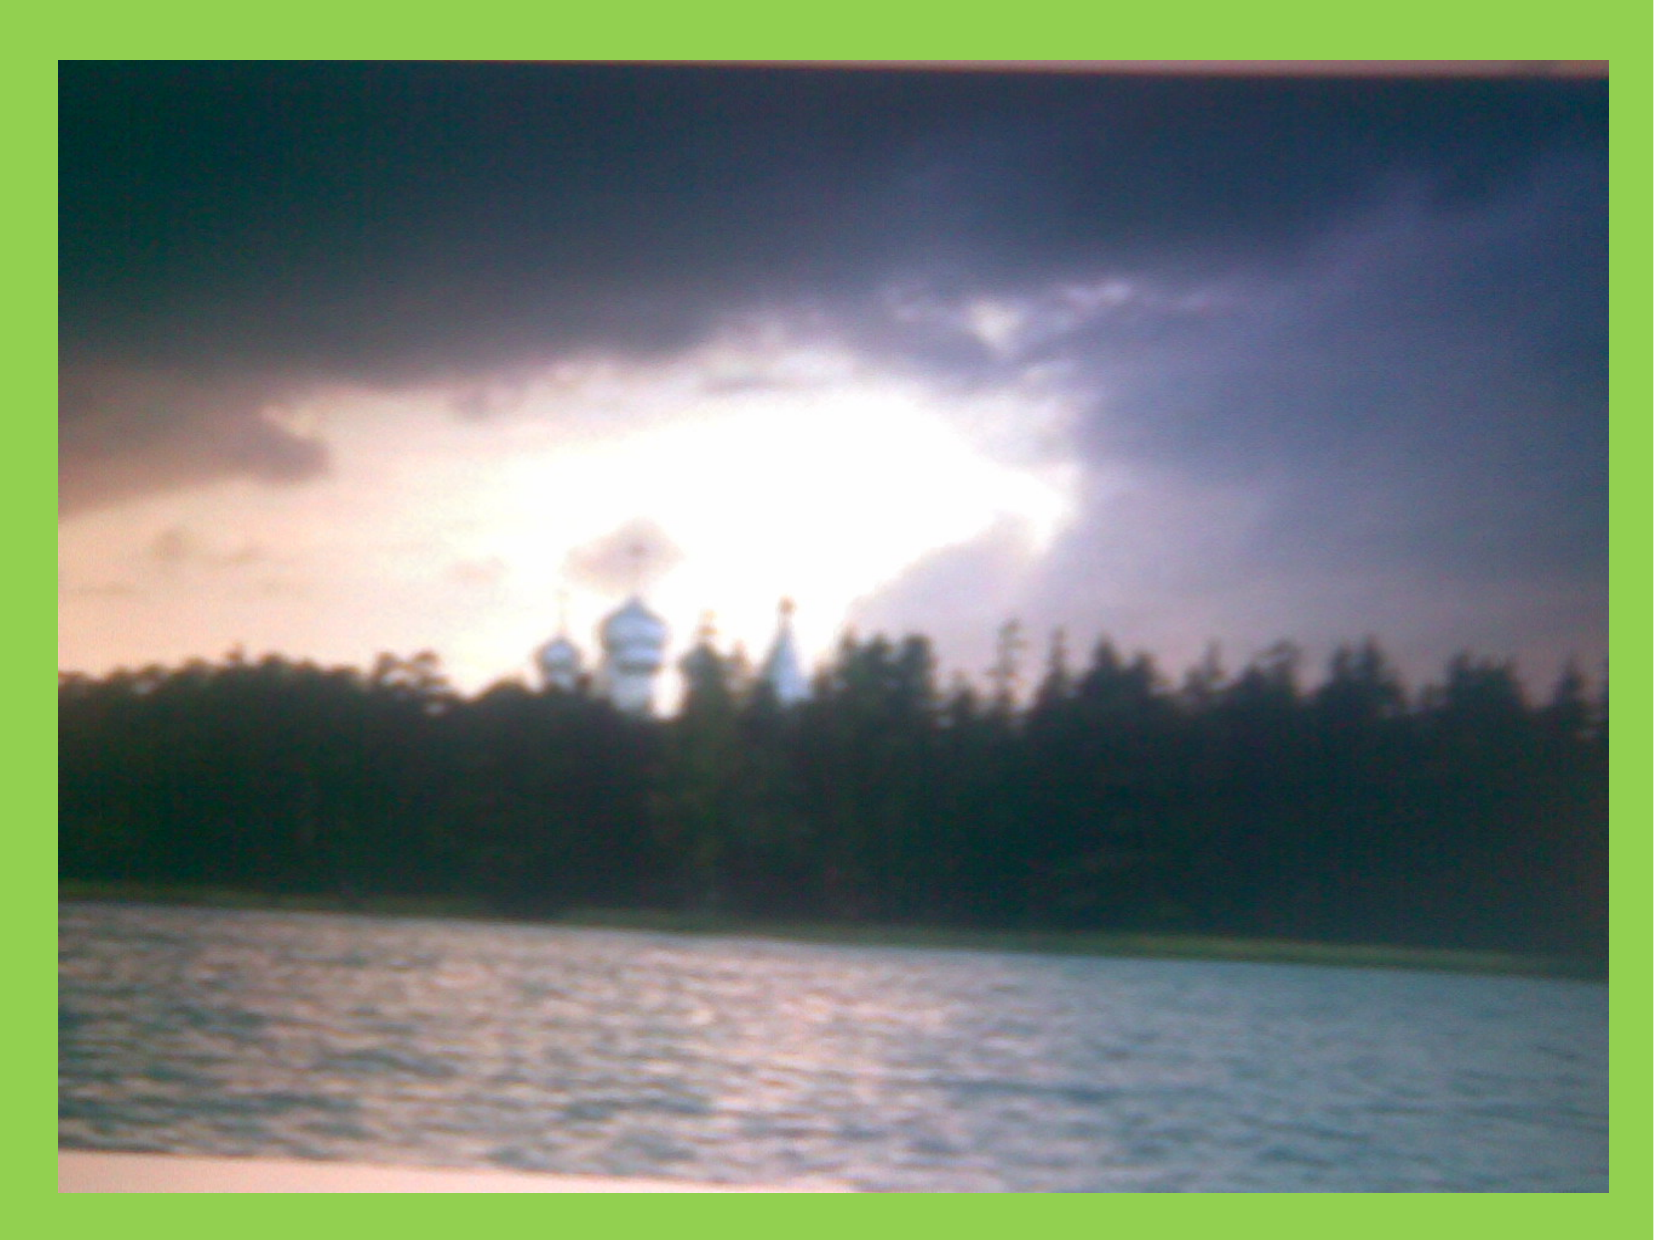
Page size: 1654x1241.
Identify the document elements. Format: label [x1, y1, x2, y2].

picture [58, 60, 1609, 1194]
